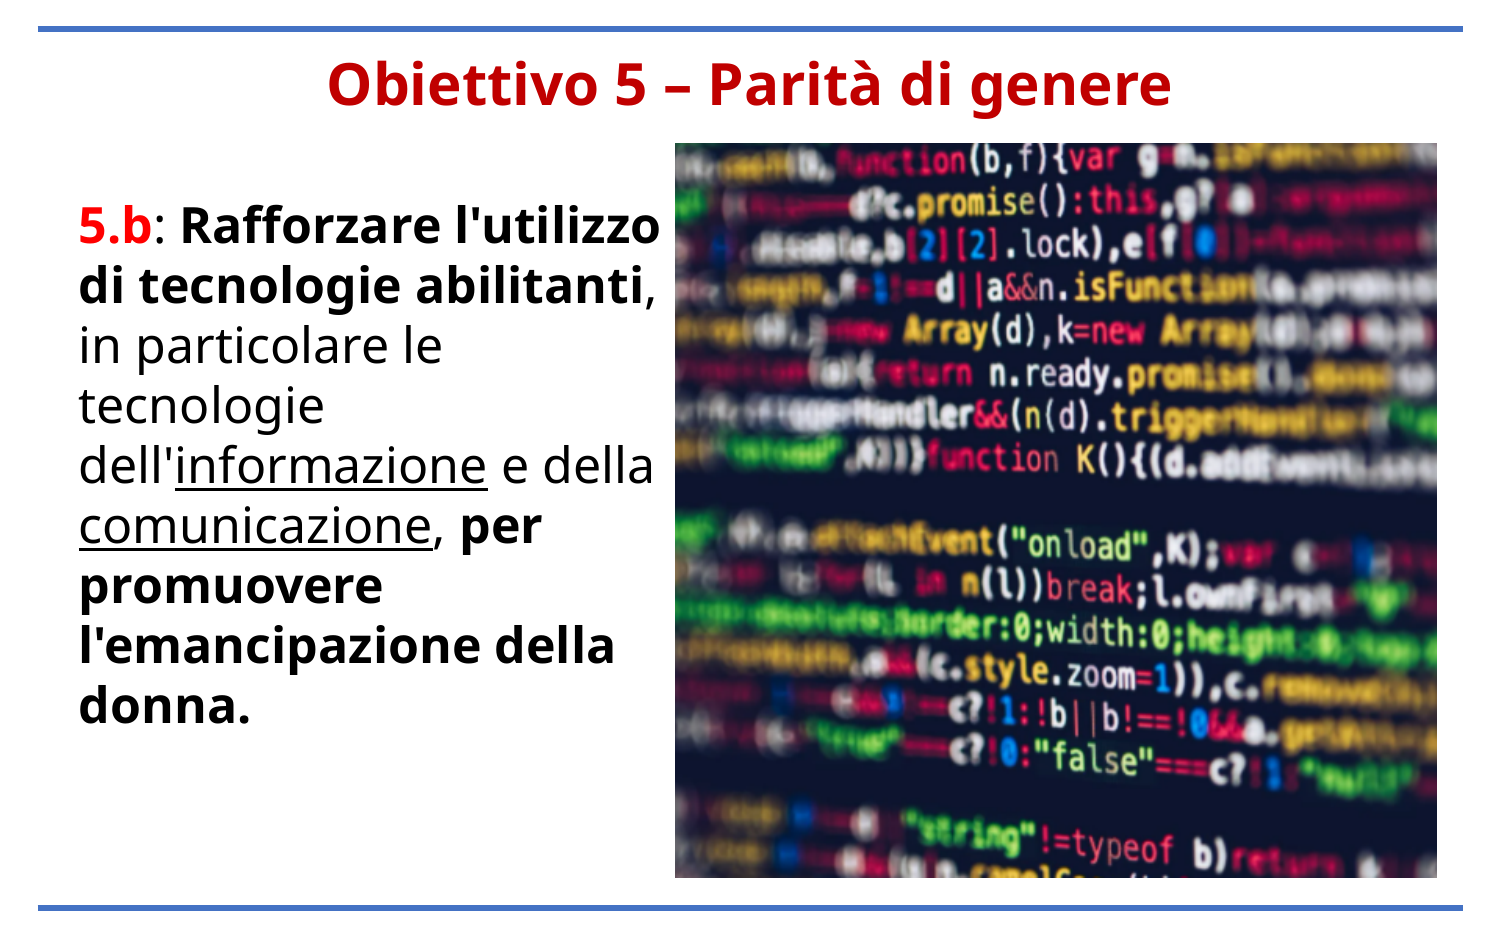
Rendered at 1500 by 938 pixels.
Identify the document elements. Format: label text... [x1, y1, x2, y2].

title Obiettivo 5 – Parità di genere [0, 47, 1500, 104]
picture [675, 143, 1437, 878]
text_box 5.b: Rafforzare l'utilizzo di tecnologie abilitanti, in particolare le tecnologie dell'informazione e della comunicazione, per promuovere l'emancipazione della donna. [63, 126, 701, 869]
